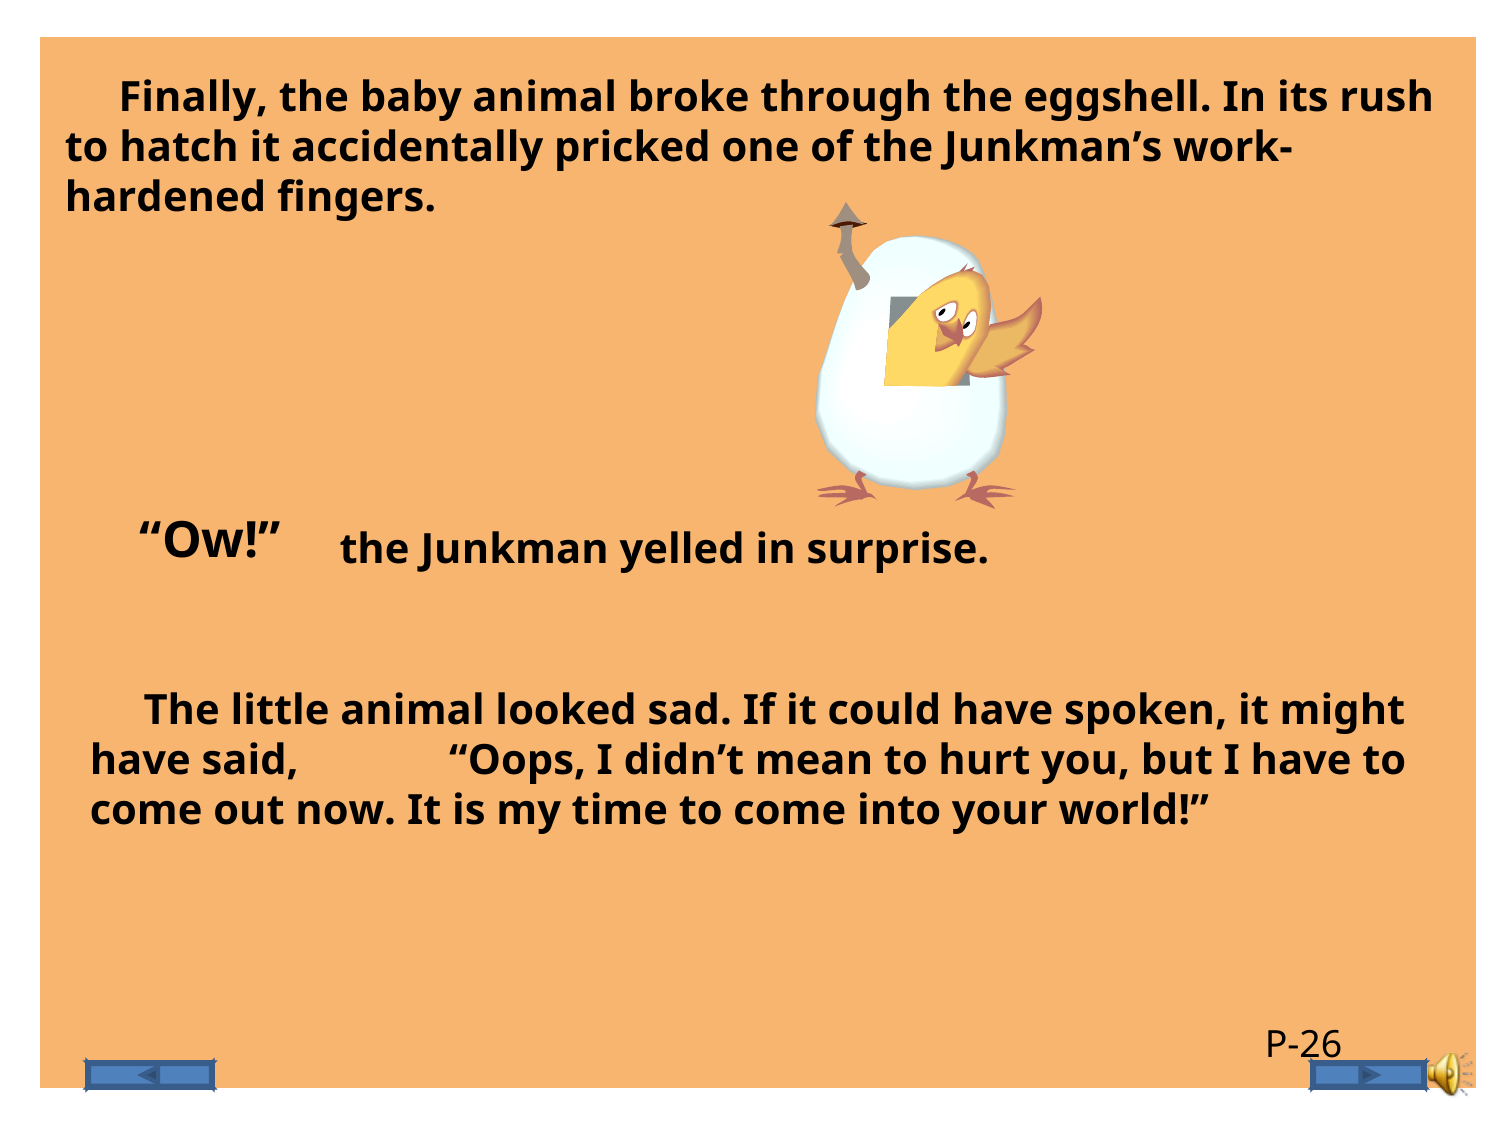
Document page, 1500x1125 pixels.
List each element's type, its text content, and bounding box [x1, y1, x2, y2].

text_box [1313, 1062, 1426, 1088]
text_box “Ow!” [124, 499, 363, 576]
text_box the Junkman yelled in surprise. [324, 514, 1426, 580]
text_box Finally, the baby animal broke through the eggshell. In its rush to hatch it accidentally pricked one of the Junkman’s work-hardened fingers. [49, 62, 1500, 228]
text_box P-26 [1250, 1012, 1401, 1073]
text_box [89, 1062, 213, 1088]
text_box The little animal looked sad. If it could have spoken, it might have said, “Oops, I didn’t mean to hurt you, but I have to come out now. It is my time to come into your world!” [75, 674, 1438, 891]
picture [40, 37, 1477, 1102]
